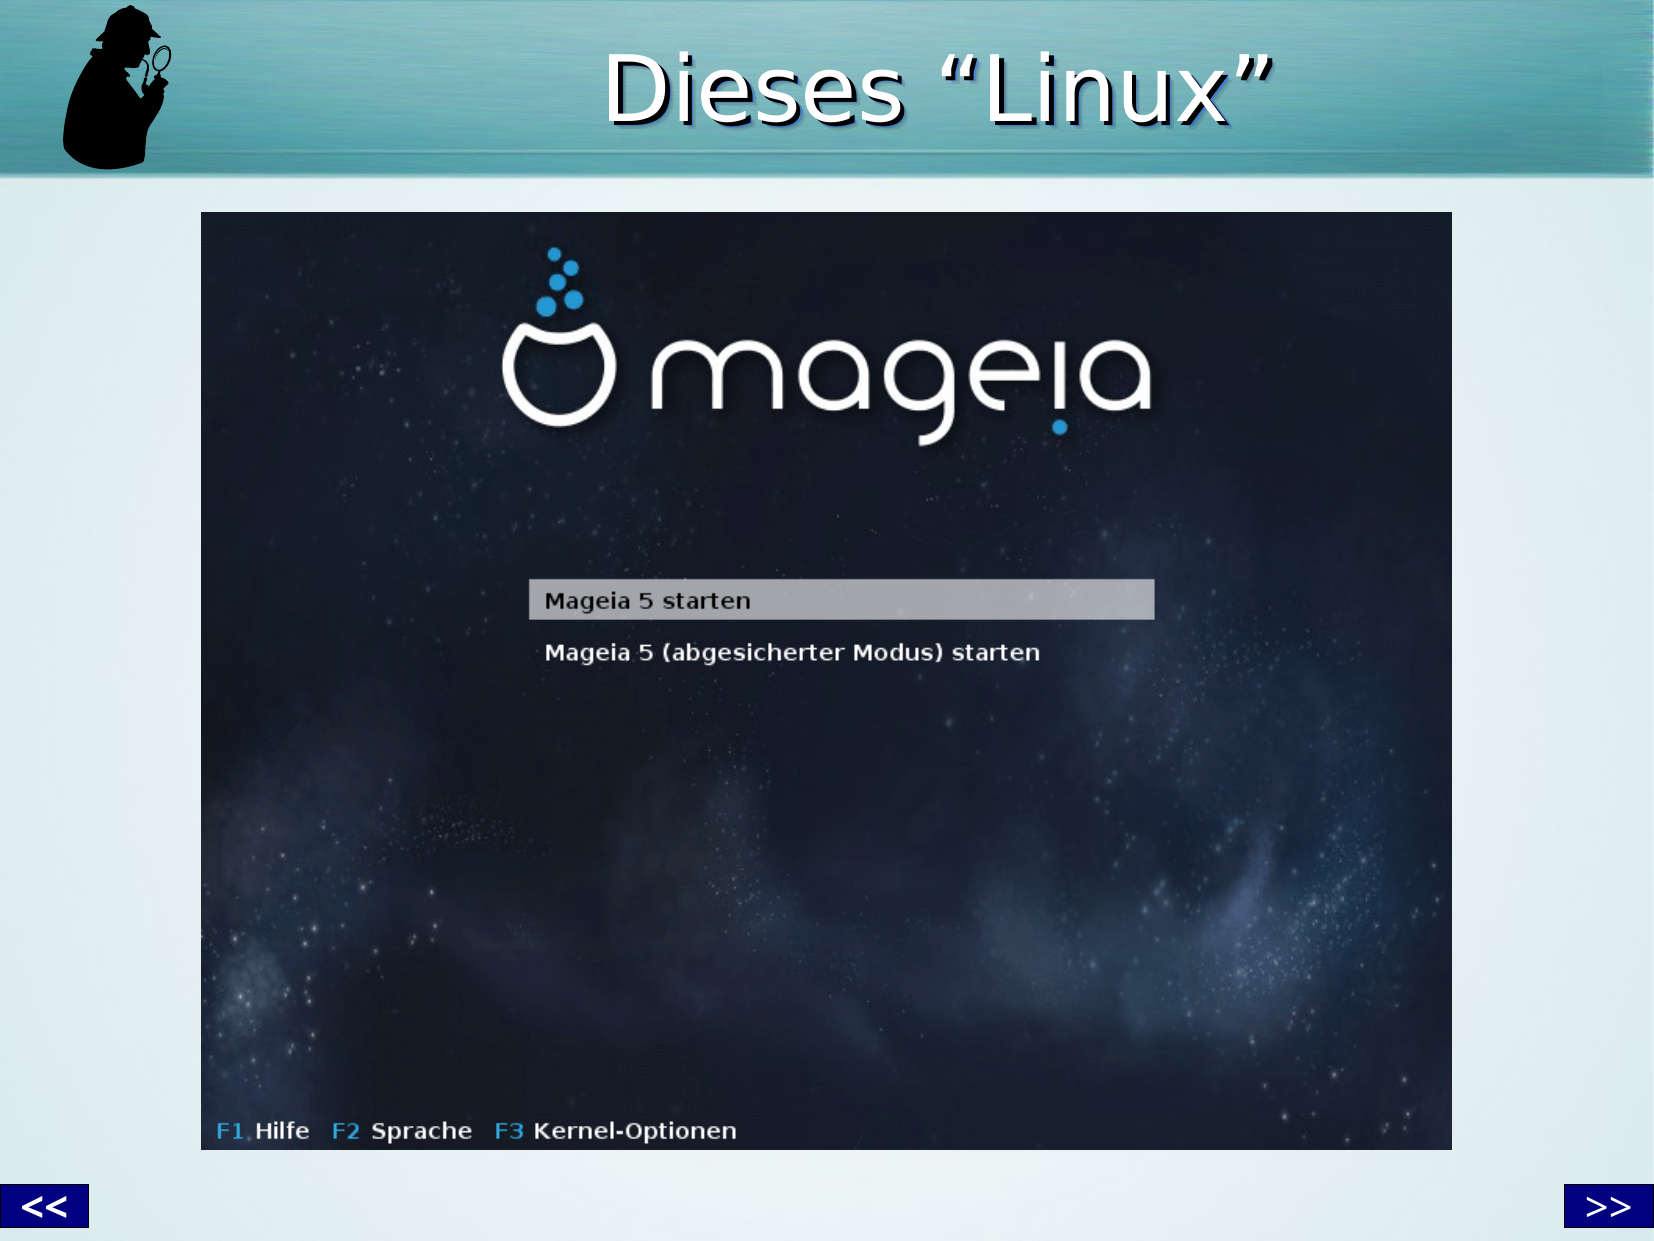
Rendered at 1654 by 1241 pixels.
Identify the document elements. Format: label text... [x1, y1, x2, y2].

title Dieses “Linux” [224, 2, 1654, 178]
picture [0, 0, 1654, 1241]
